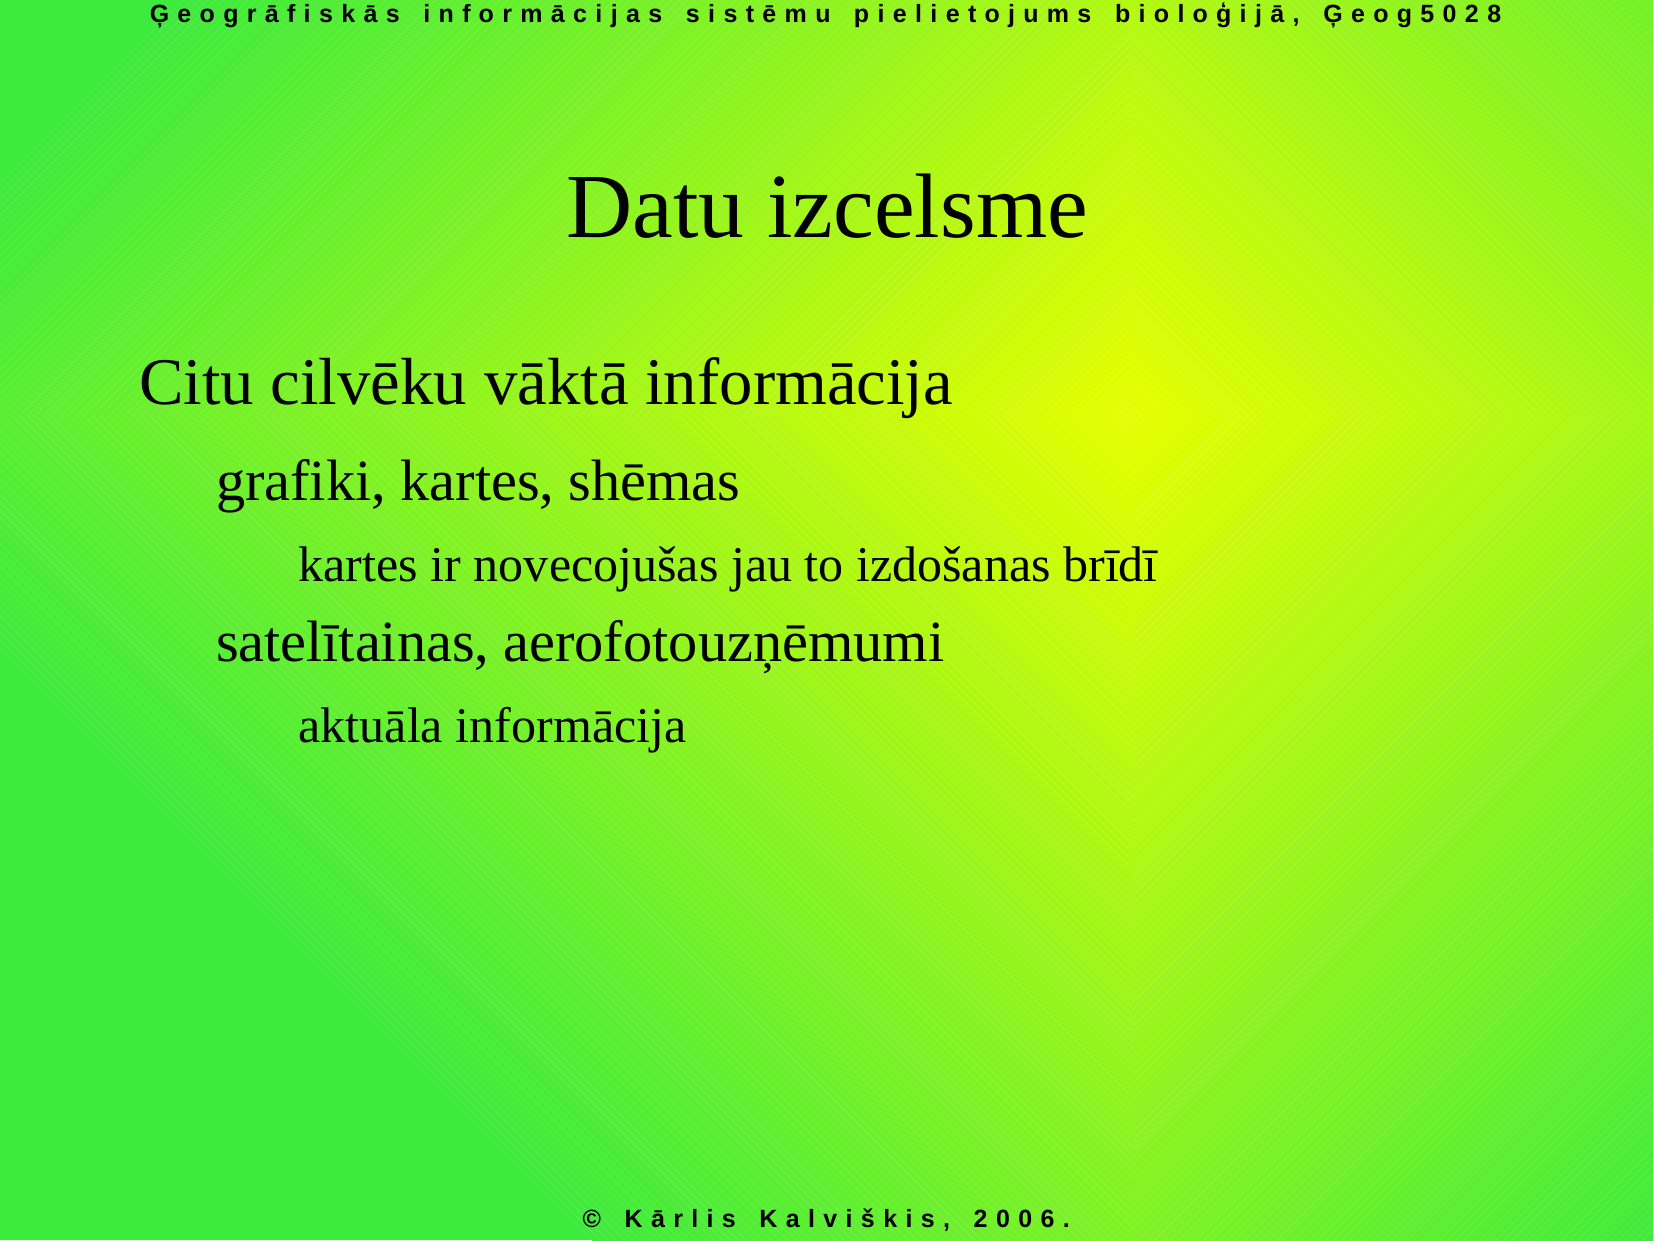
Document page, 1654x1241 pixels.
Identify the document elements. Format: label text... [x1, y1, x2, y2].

list Citu cilvēku vāktā informācija grafiki, kartes, shēmas kartes ir novecojušas jau to izdošanas brīdī satelītainas, aerofotouzņēmumi aktuāla informācija [121, 344, 1534, 1127]
title Datu izcelsme [121, 102, 1534, 311]
